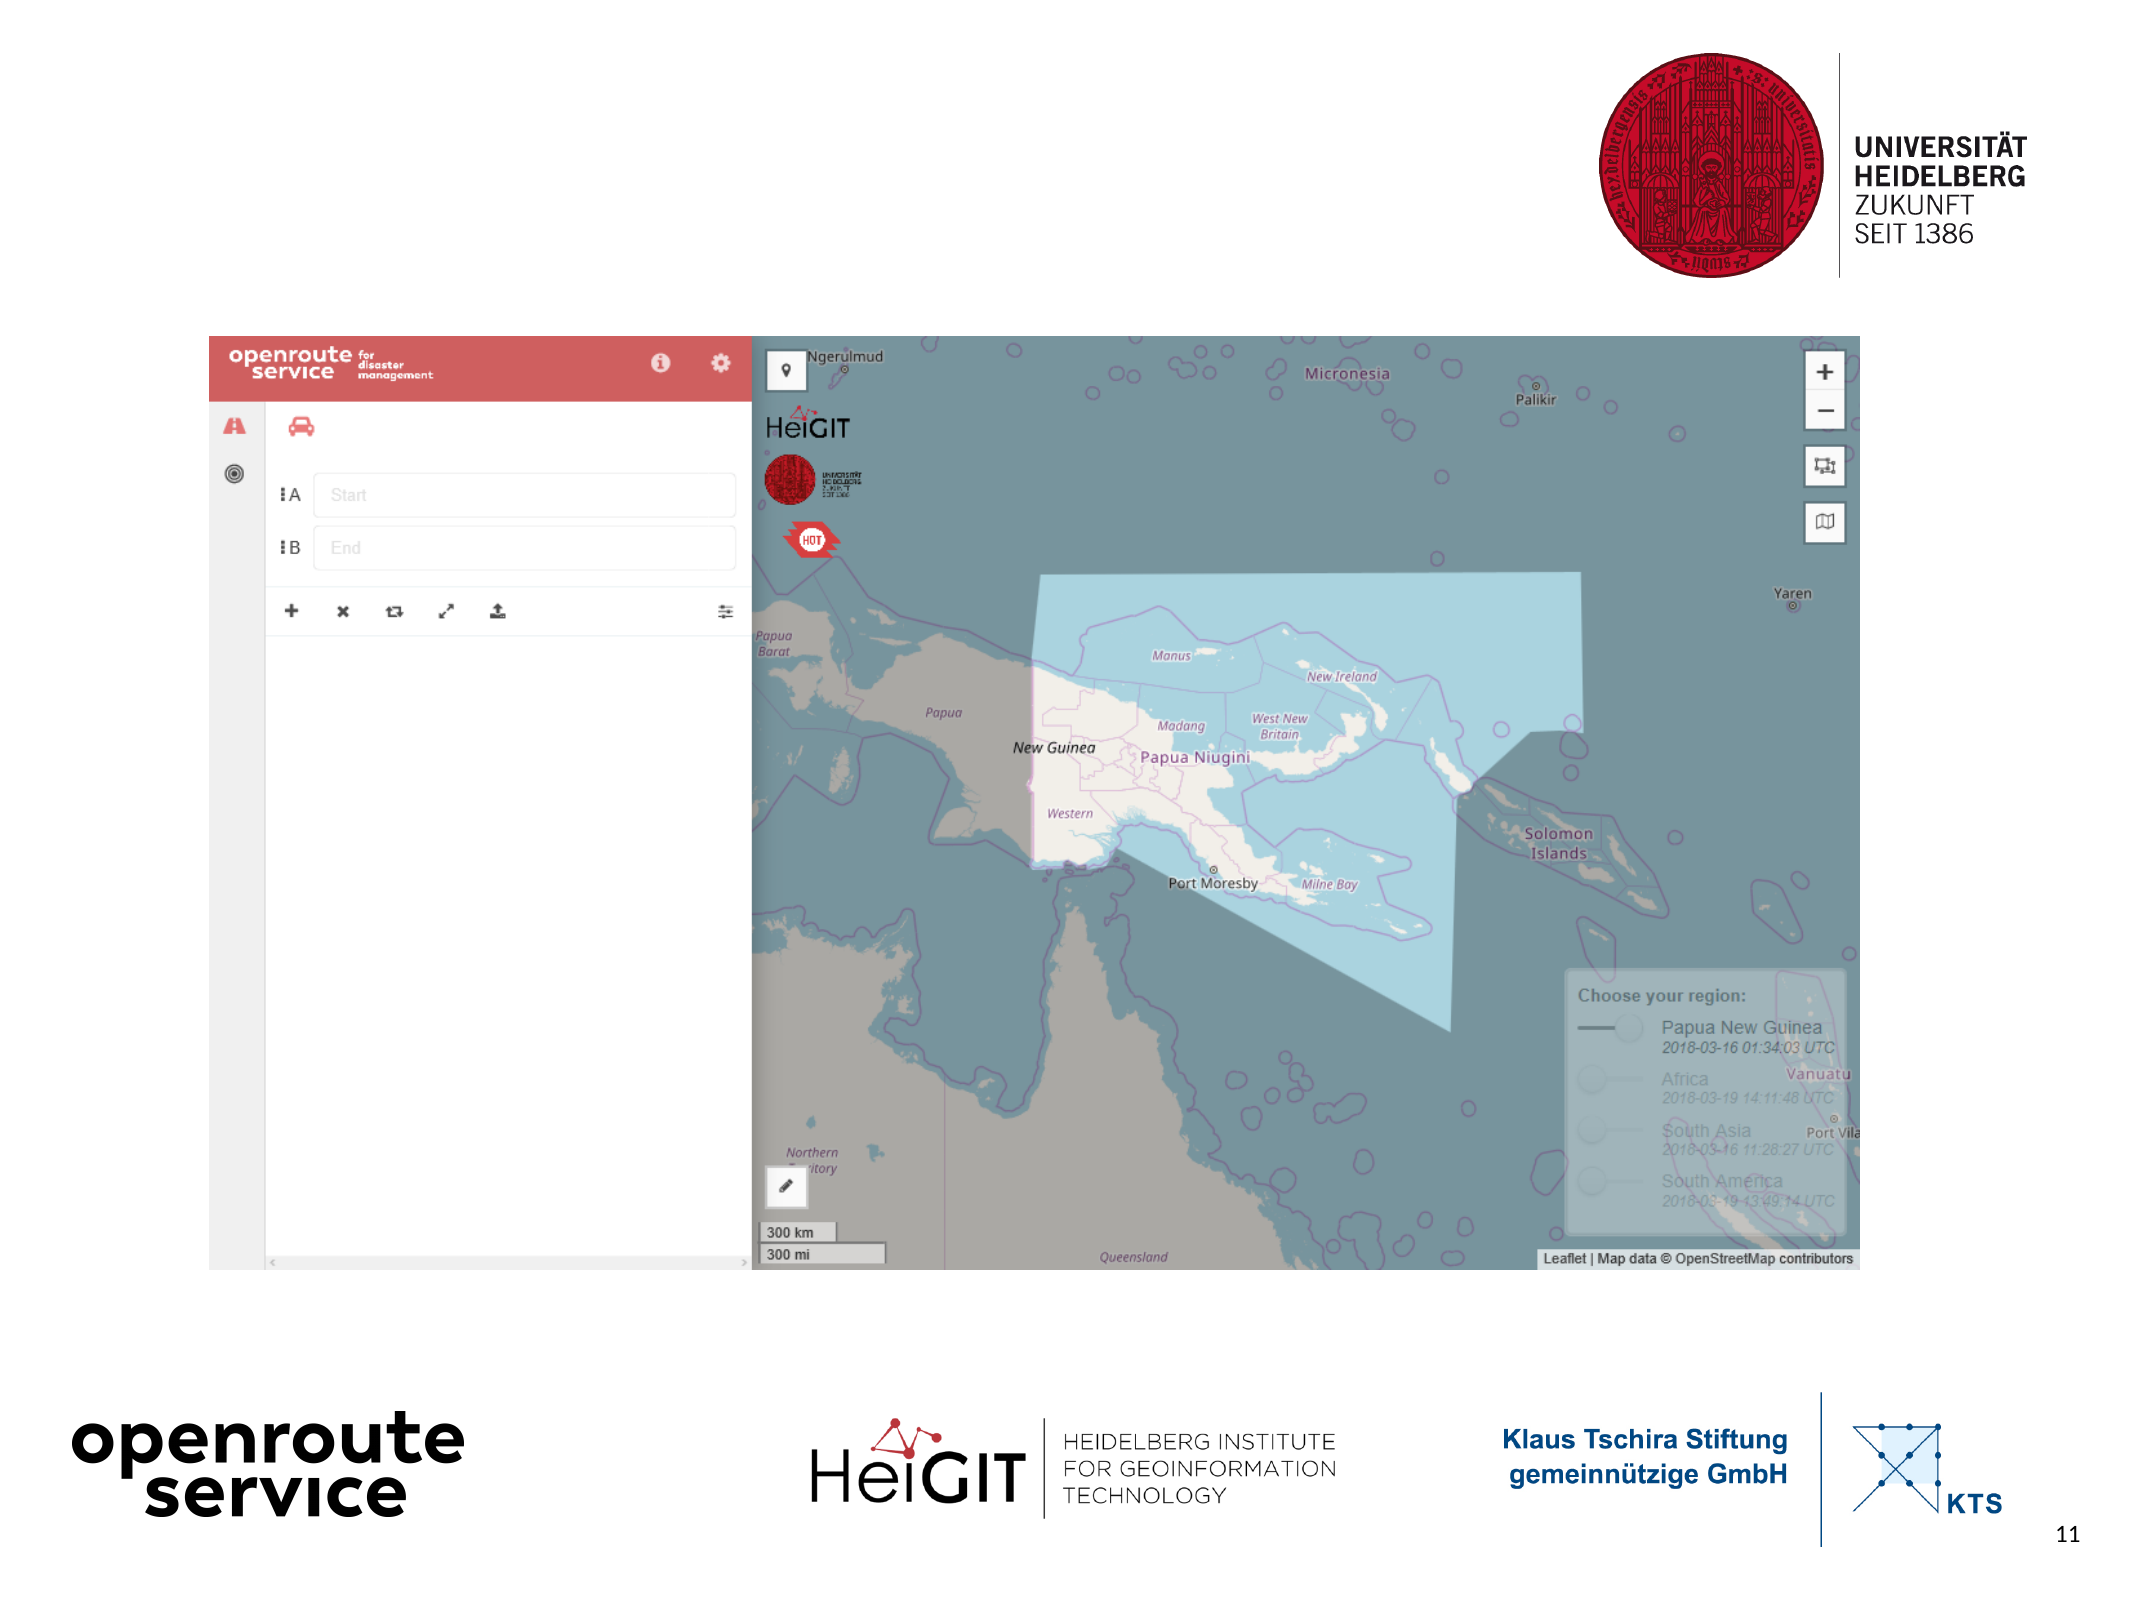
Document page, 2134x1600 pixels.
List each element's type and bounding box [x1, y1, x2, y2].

picture [797, 1395, 1349, 1533]
picture [72, 1411, 464, 1517]
picture [1474, 1330, 2034, 1597]
picture [1599, 53, 2027, 278]
picture [209, 336, 1860, 1270]
